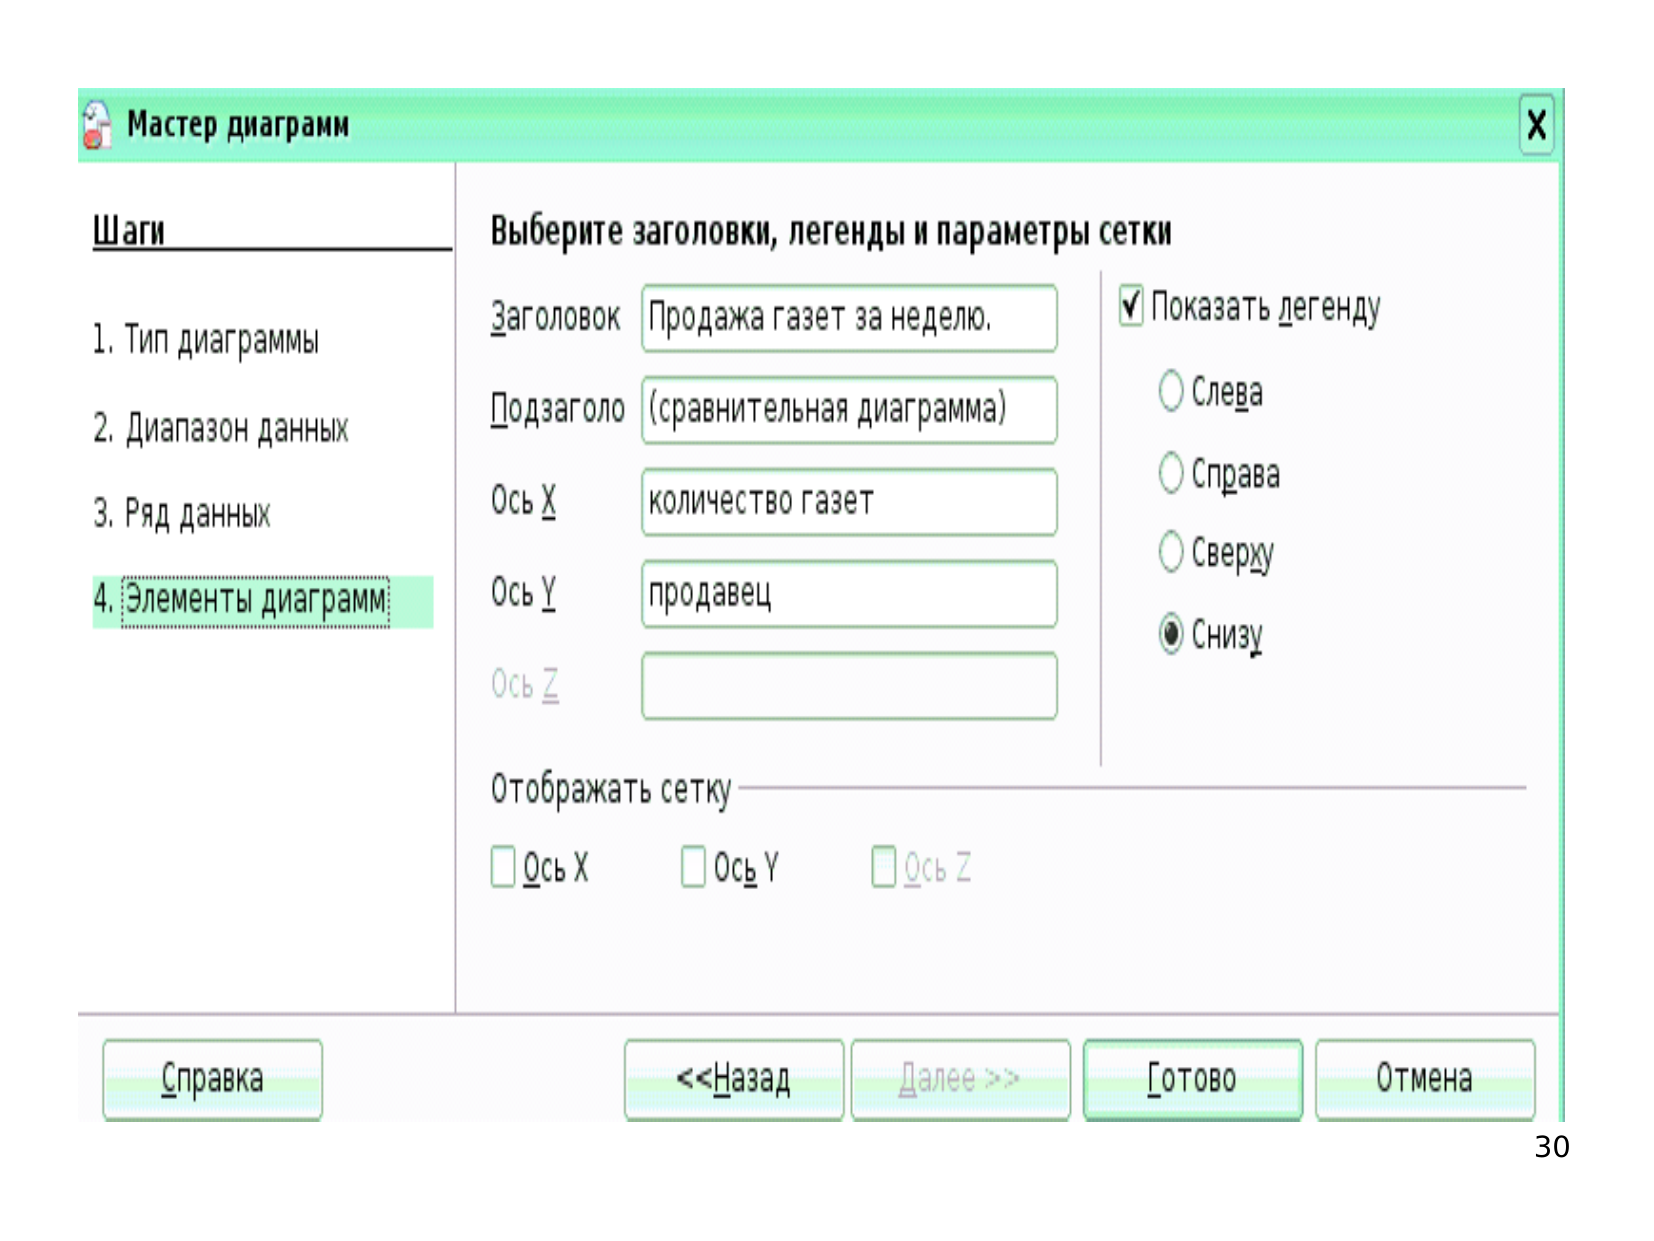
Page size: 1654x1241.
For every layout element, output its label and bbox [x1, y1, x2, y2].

picture [78, 88, 1565, 1123]
